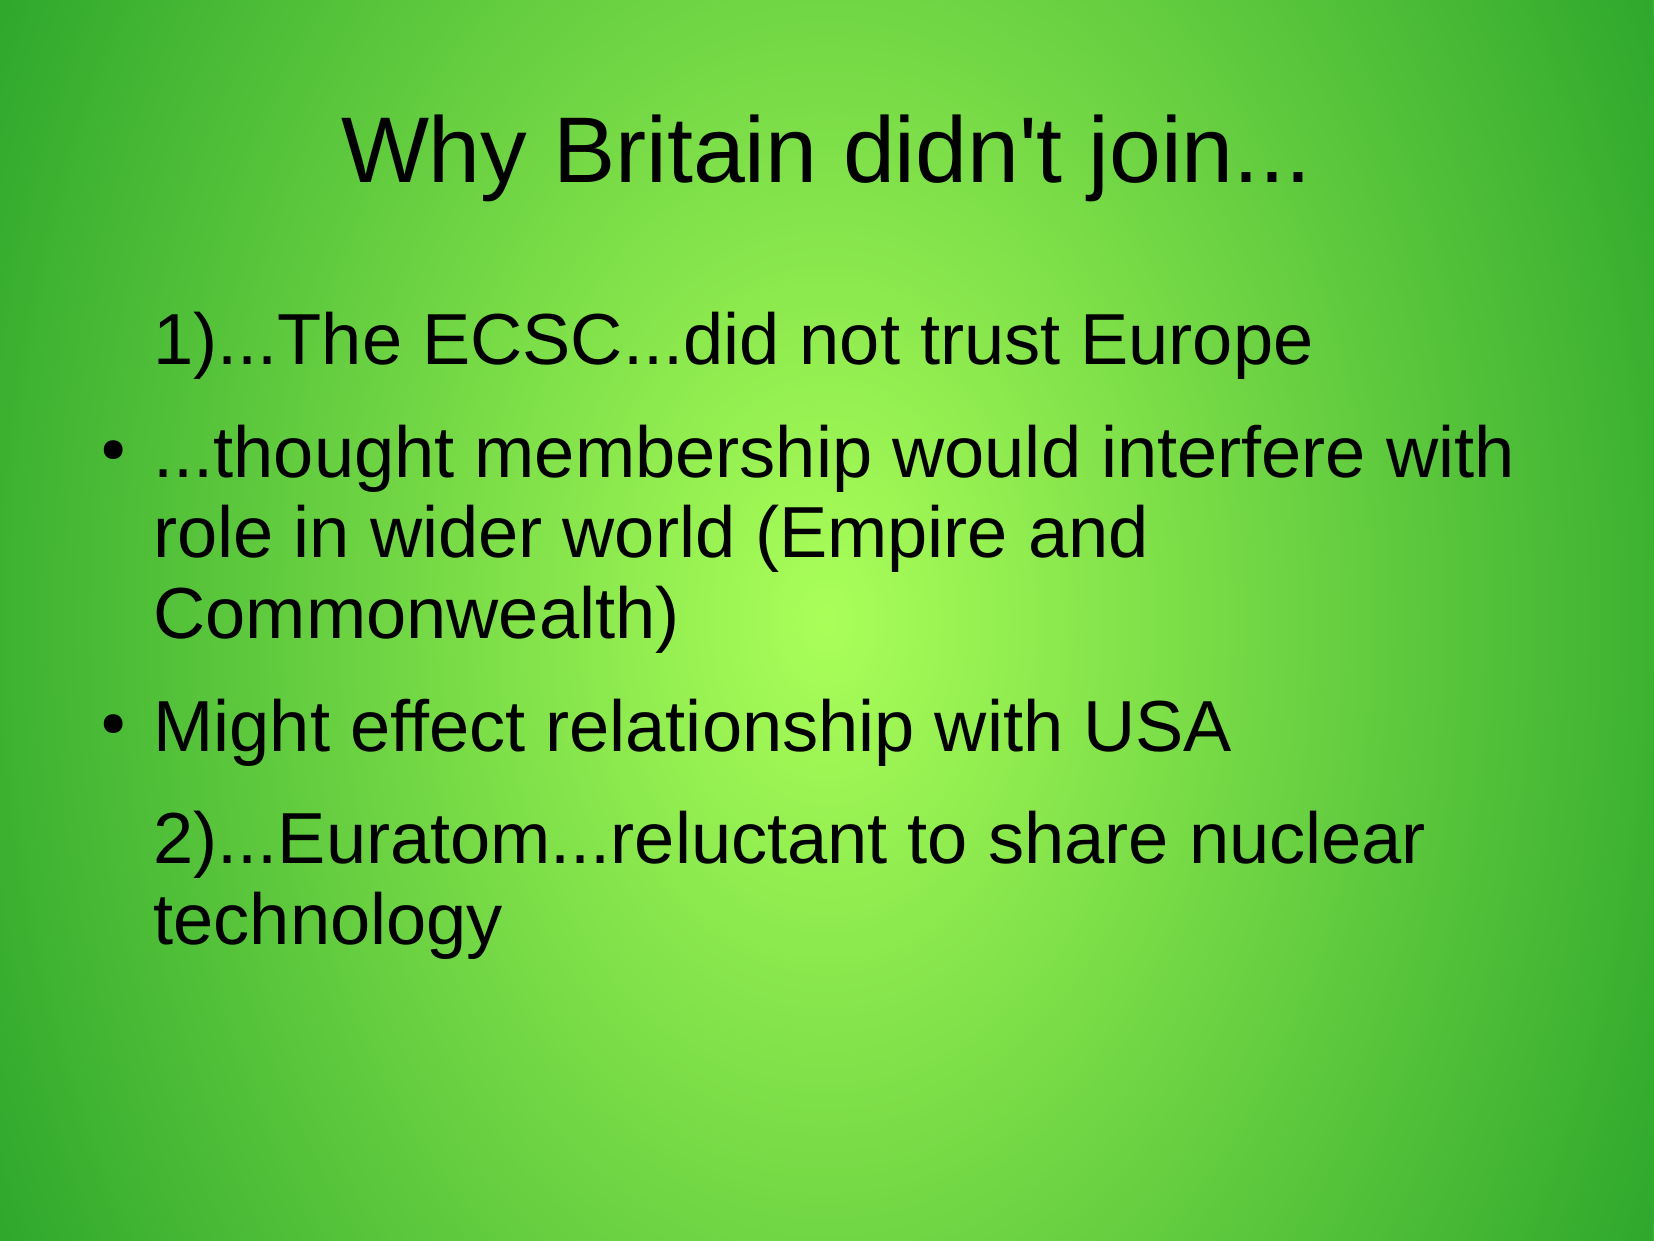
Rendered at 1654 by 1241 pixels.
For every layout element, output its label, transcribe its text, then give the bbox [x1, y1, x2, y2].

title Why Britain didn't join... [82, 47, 1571, 252]
list 1)...The ECSC...did not trust Europe ...thought membership would interfere with role in wider world (Empire and Commonwealth) Might effect relationship with USA 2)...Euratom...reluctant to share nuclear technology [82, 299, 1571, 1019]
